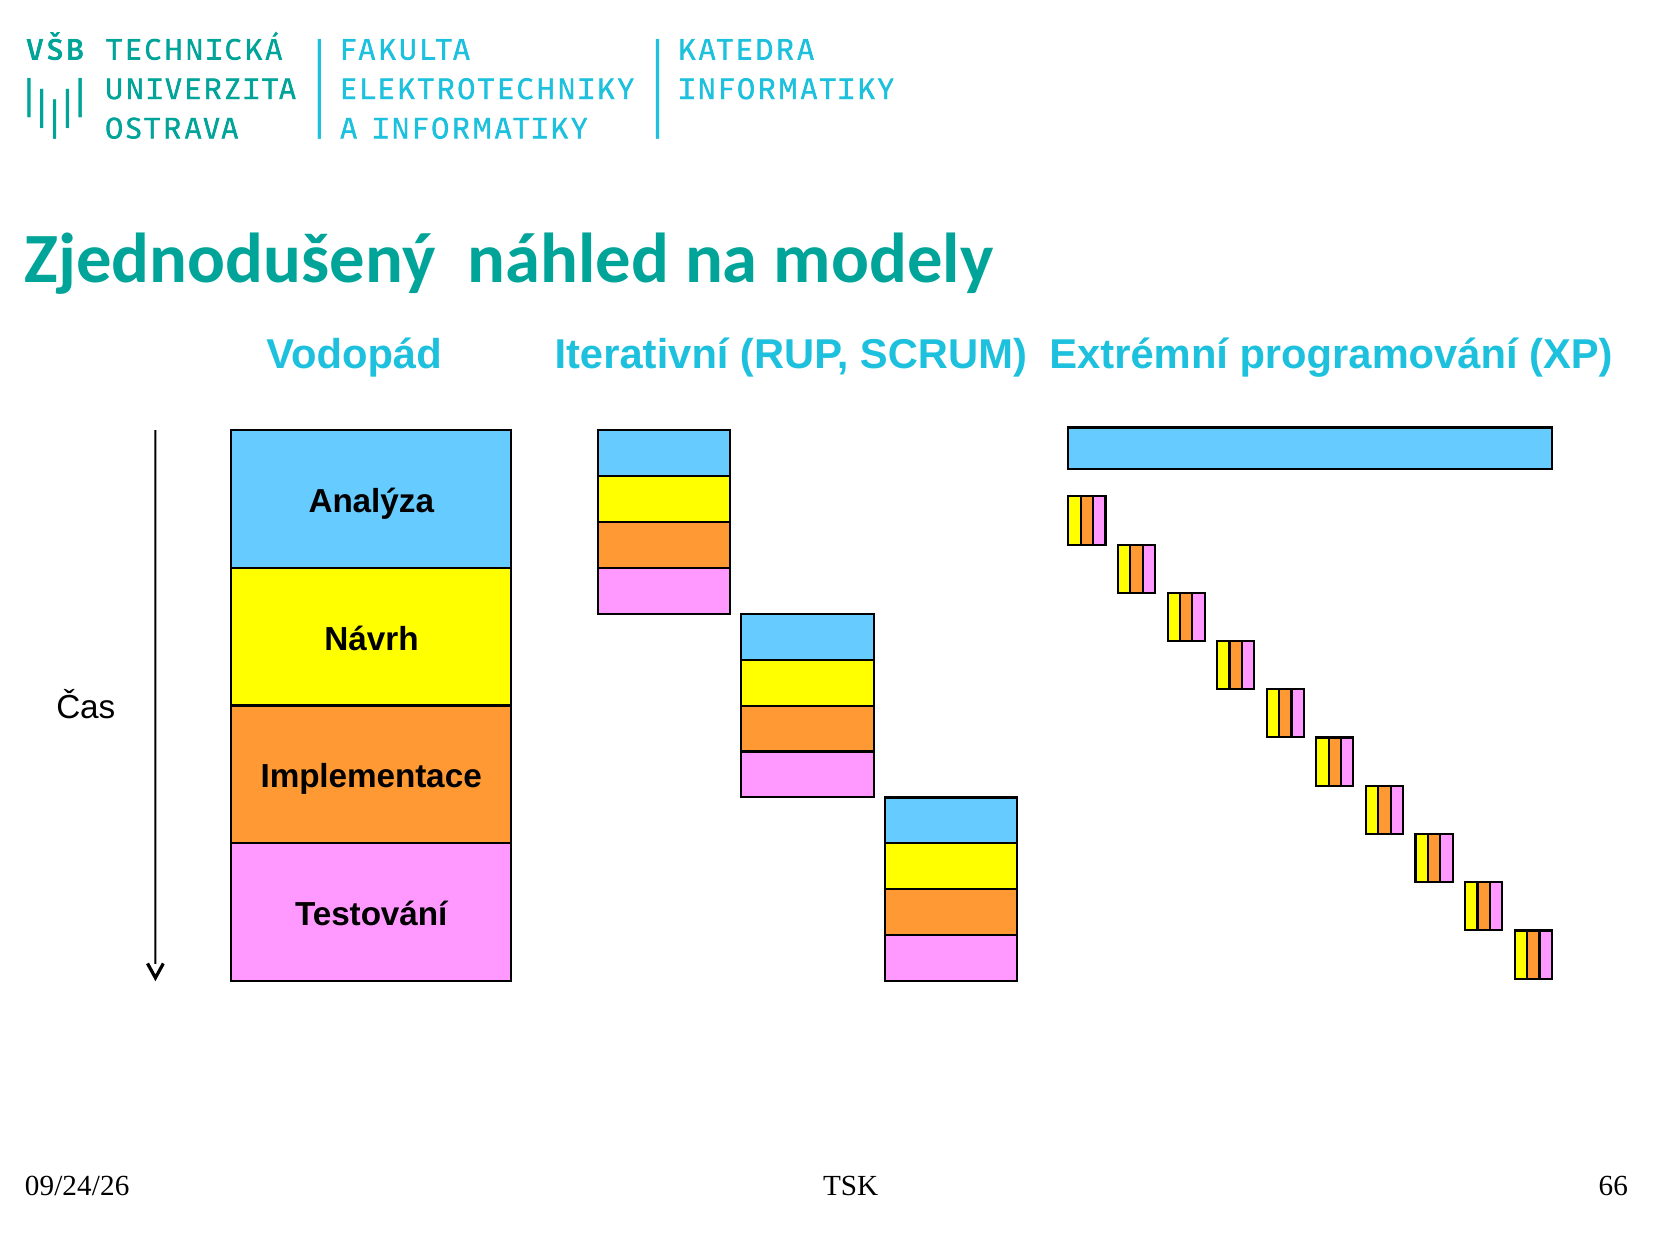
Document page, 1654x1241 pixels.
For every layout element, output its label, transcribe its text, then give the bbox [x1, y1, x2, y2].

text_box [1118, 544, 1156, 593]
text_box [1465, 882, 1503, 931]
text_box [1365, 785, 1404, 834]
text_box Analýza [231, 430, 512, 567]
title Zjednodušený náhled na modely [24, 169, 1629, 300]
text_box Testování [231, 843, 512, 982]
text_box [597, 429, 731, 614]
text_box Implementace [231, 705, 512, 843]
text_box [1415, 834, 1453, 883]
text_box [1217, 641, 1255, 690]
text_box [1068, 496, 1106, 545]
text_box [1316, 737, 1354, 786]
text_box Čas [41, 678, 131, 734]
text_box Vodopád [251, 325, 457, 386]
text_box [1167, 592, 1205, 641]
picture [26, 31, 894, 139]
text_box Návrh [231, 567, 512, 705]
text_box Extrémní programování (XP) [1043, 325, 1628, 386]
text_box [1514, 930, 1552, 979]
text_box Iterativní (RUP, SCRUM) [539, 325, 1043, 386]
text_box [741, 613, 874, 798]
text_box [884, 797, 1018, 982]
text_box [1068, 427, 1552, 469]
text_box [1266, 689, 1304, 738]
